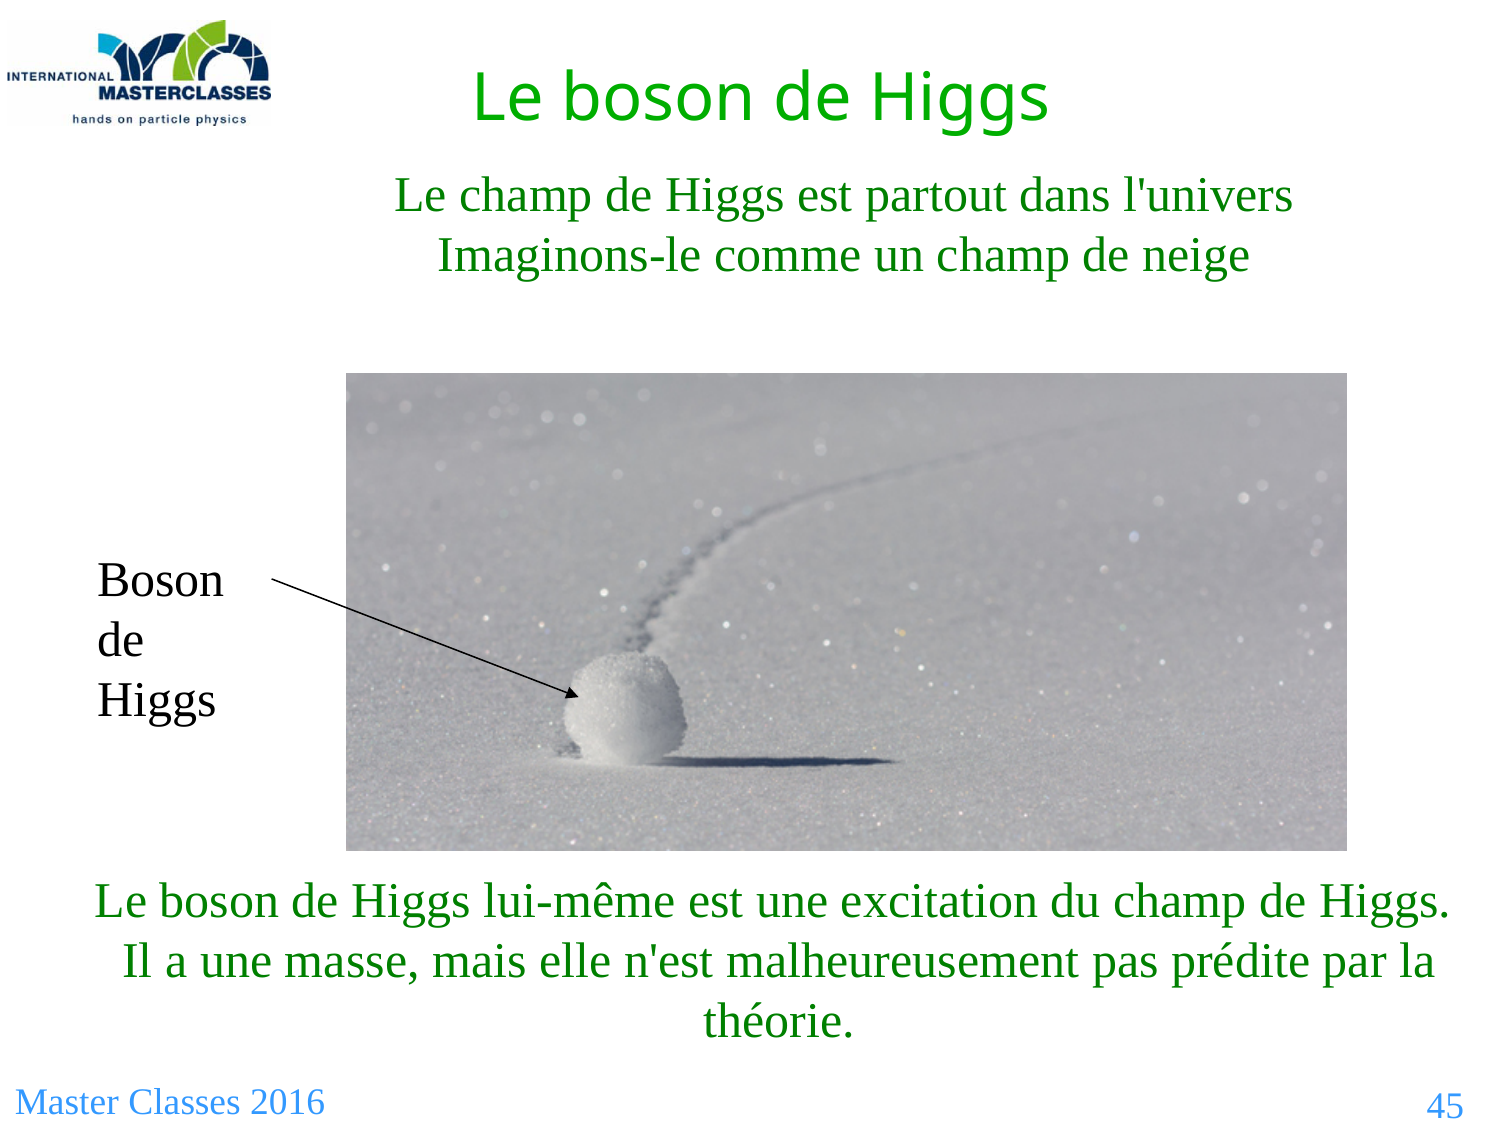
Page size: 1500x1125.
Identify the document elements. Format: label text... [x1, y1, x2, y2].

text_box Le boson de Higgs lui-même est une excitation du champ de Higgs. Il a une masse, mais elle n'est malheureusement pas prédite par la théorie. [70, 860, 1489, 1096]
text_box Le champ de Higgs est partout dans l'univers Imaginons-le comme un champ de neige [354, 153, 1335, 289]
text_box Boson de Higgs [82, 538, 284, 734]
title Le boson de Higgs [259, 0, 1263, 188]
picture [346, 373, 1347, 851]
picture [2, 10, 259, 130]
